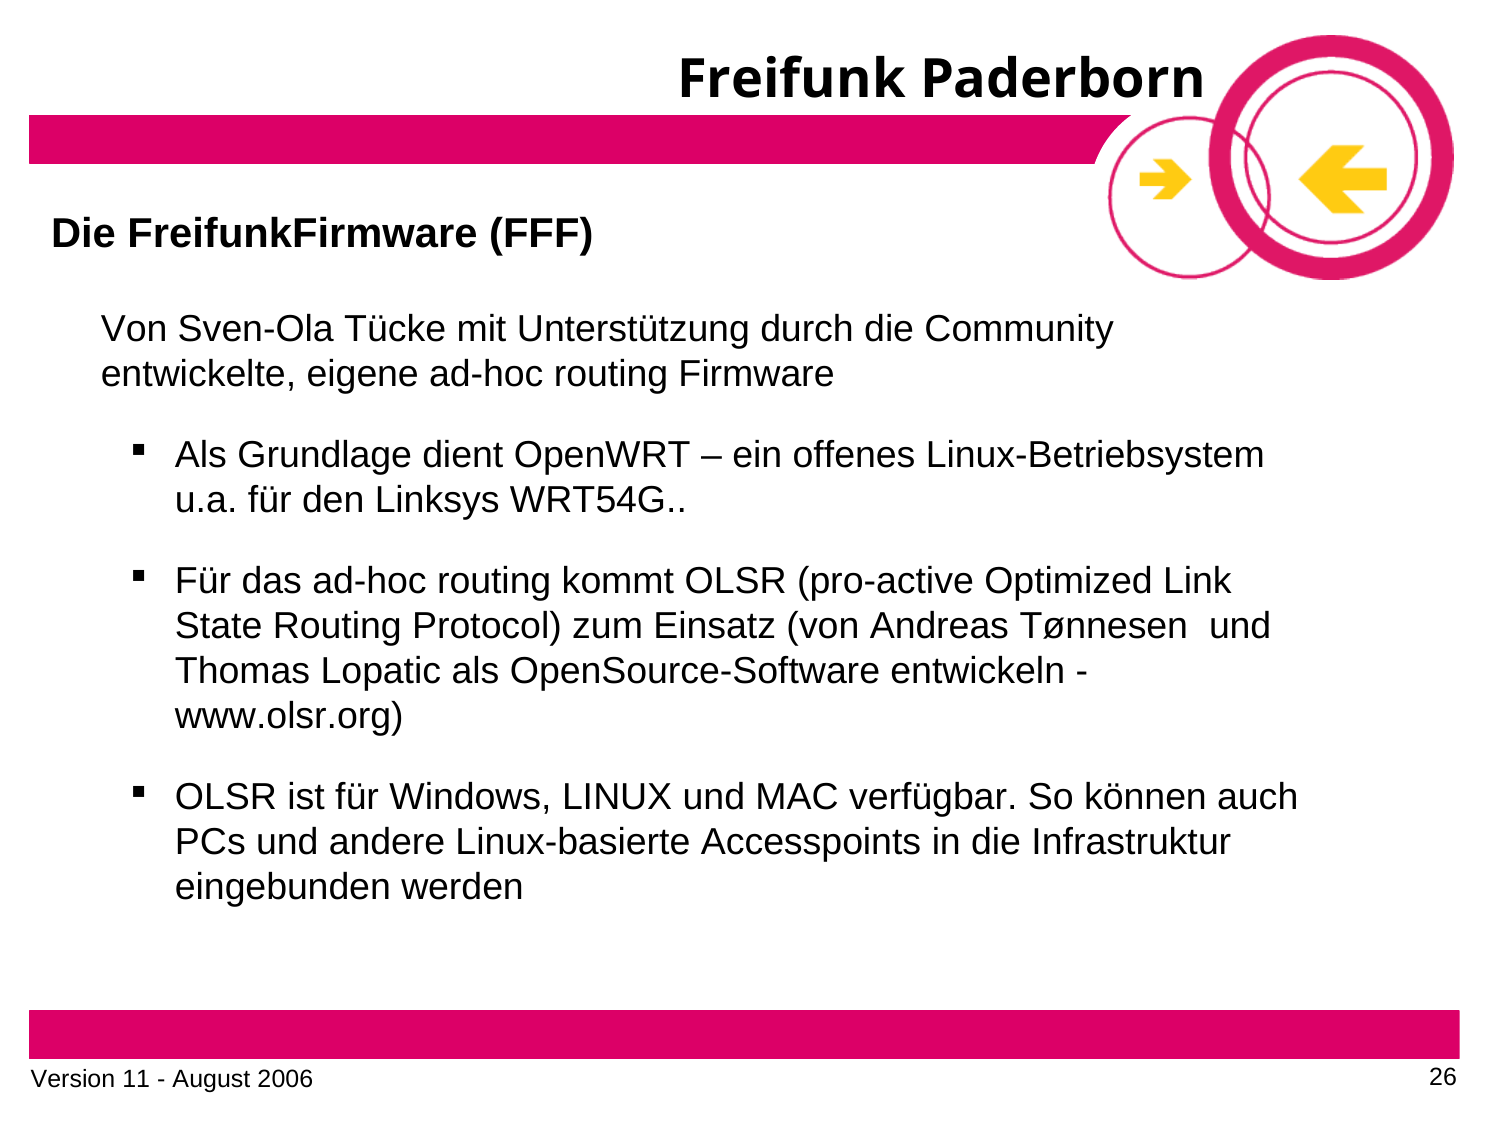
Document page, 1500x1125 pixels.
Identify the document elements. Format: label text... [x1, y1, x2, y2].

text_box Die FreifunkFirmware (FFF) [51, 206, 1044, 286]
picture [1107, 35, 1454, 280]
text_box Von Sven-Ola Tücke mit Unterstützung durch die Community entwickelte, eigene ad-hoc routing Firmware Als Grundlage dient OpenWRT – ein offenes Linux-Betriebsystem u.a. für den Linksys WRT54G.. Für das ad-hoc routing kommt OLSR (pro-active Optimized Link State Routing Protocol) zum Einsatz (von Andreas Tønnesen und Thomas Lopatic als OpenSource-Software entwickeln - www.olsr.org) OLSR ist für Windows, LINUX und MAC verfügbar. So können auch PCs und andere Linux-basierte Accesspoints in die Infrastruktur eingebunden werden [100, 304, 1330, 942]
